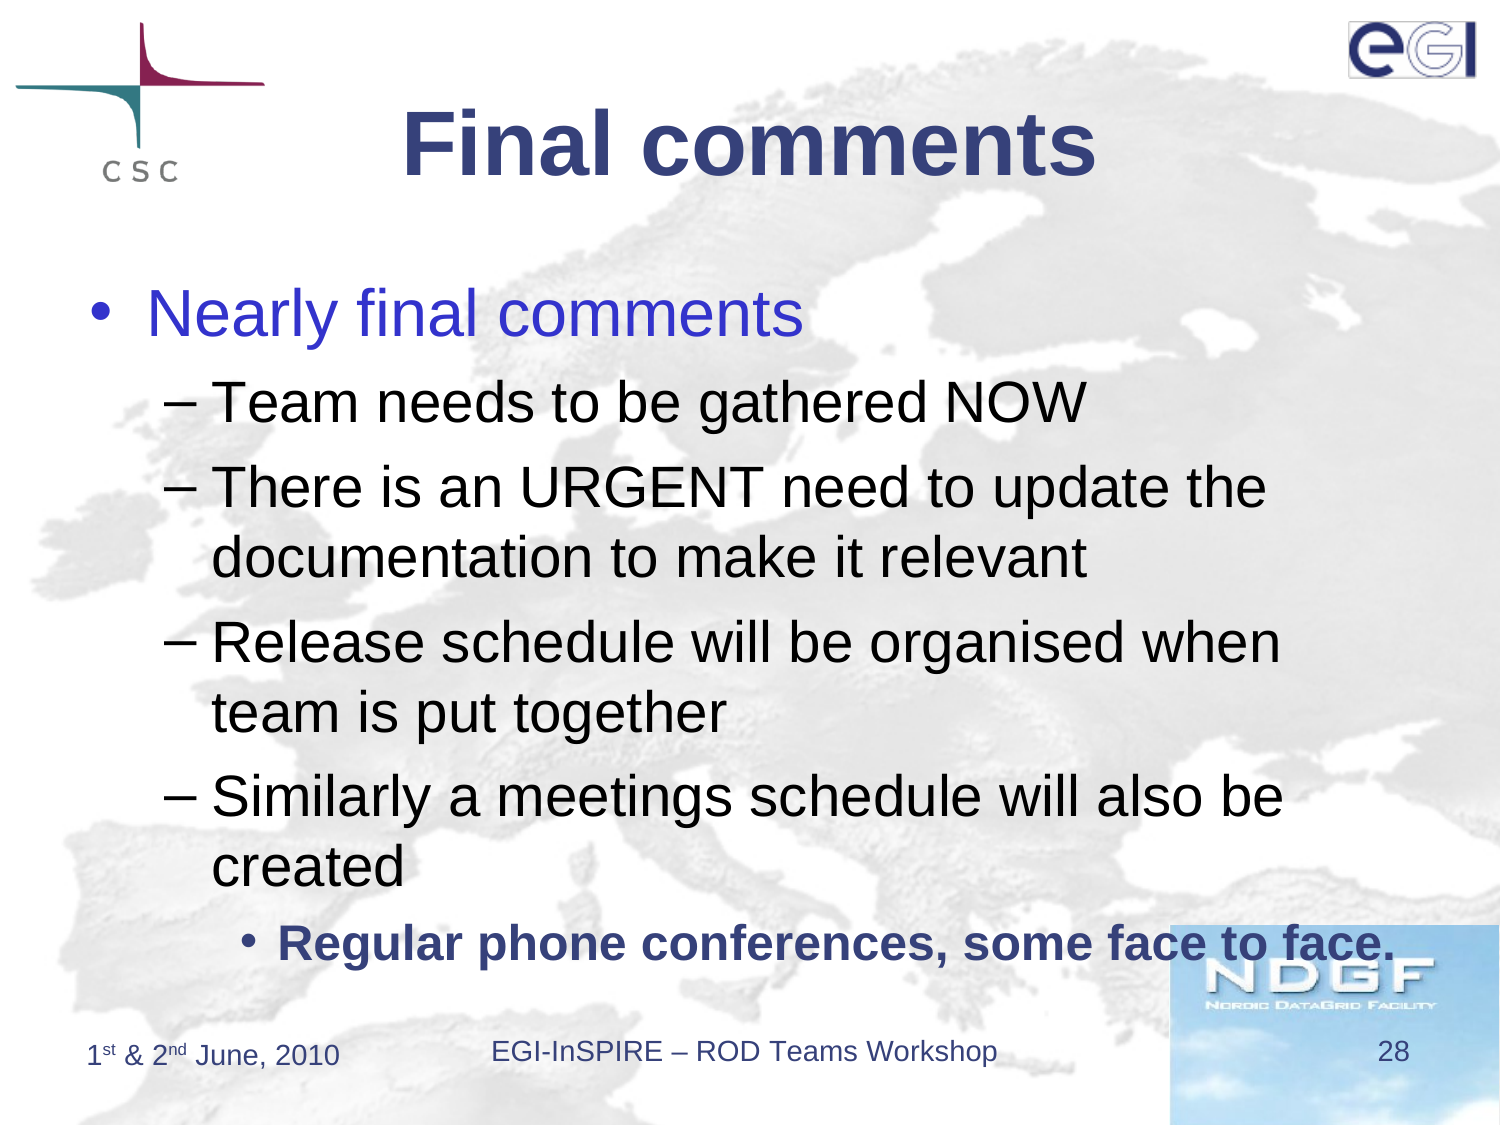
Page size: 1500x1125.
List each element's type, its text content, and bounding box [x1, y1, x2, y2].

title Final comments [75, 20, 1426, 257]
picture [0, 0, 1500, 1125]
list Nearly final comments Team needs to be gathered NOW There is an URGENT need to update the documentation to make it relevant Release schedule will be organised when team is put together Similarly a meetings schedule will also be created Regular phone conferences, some face to face. [75, 262, 1426, 1075]
